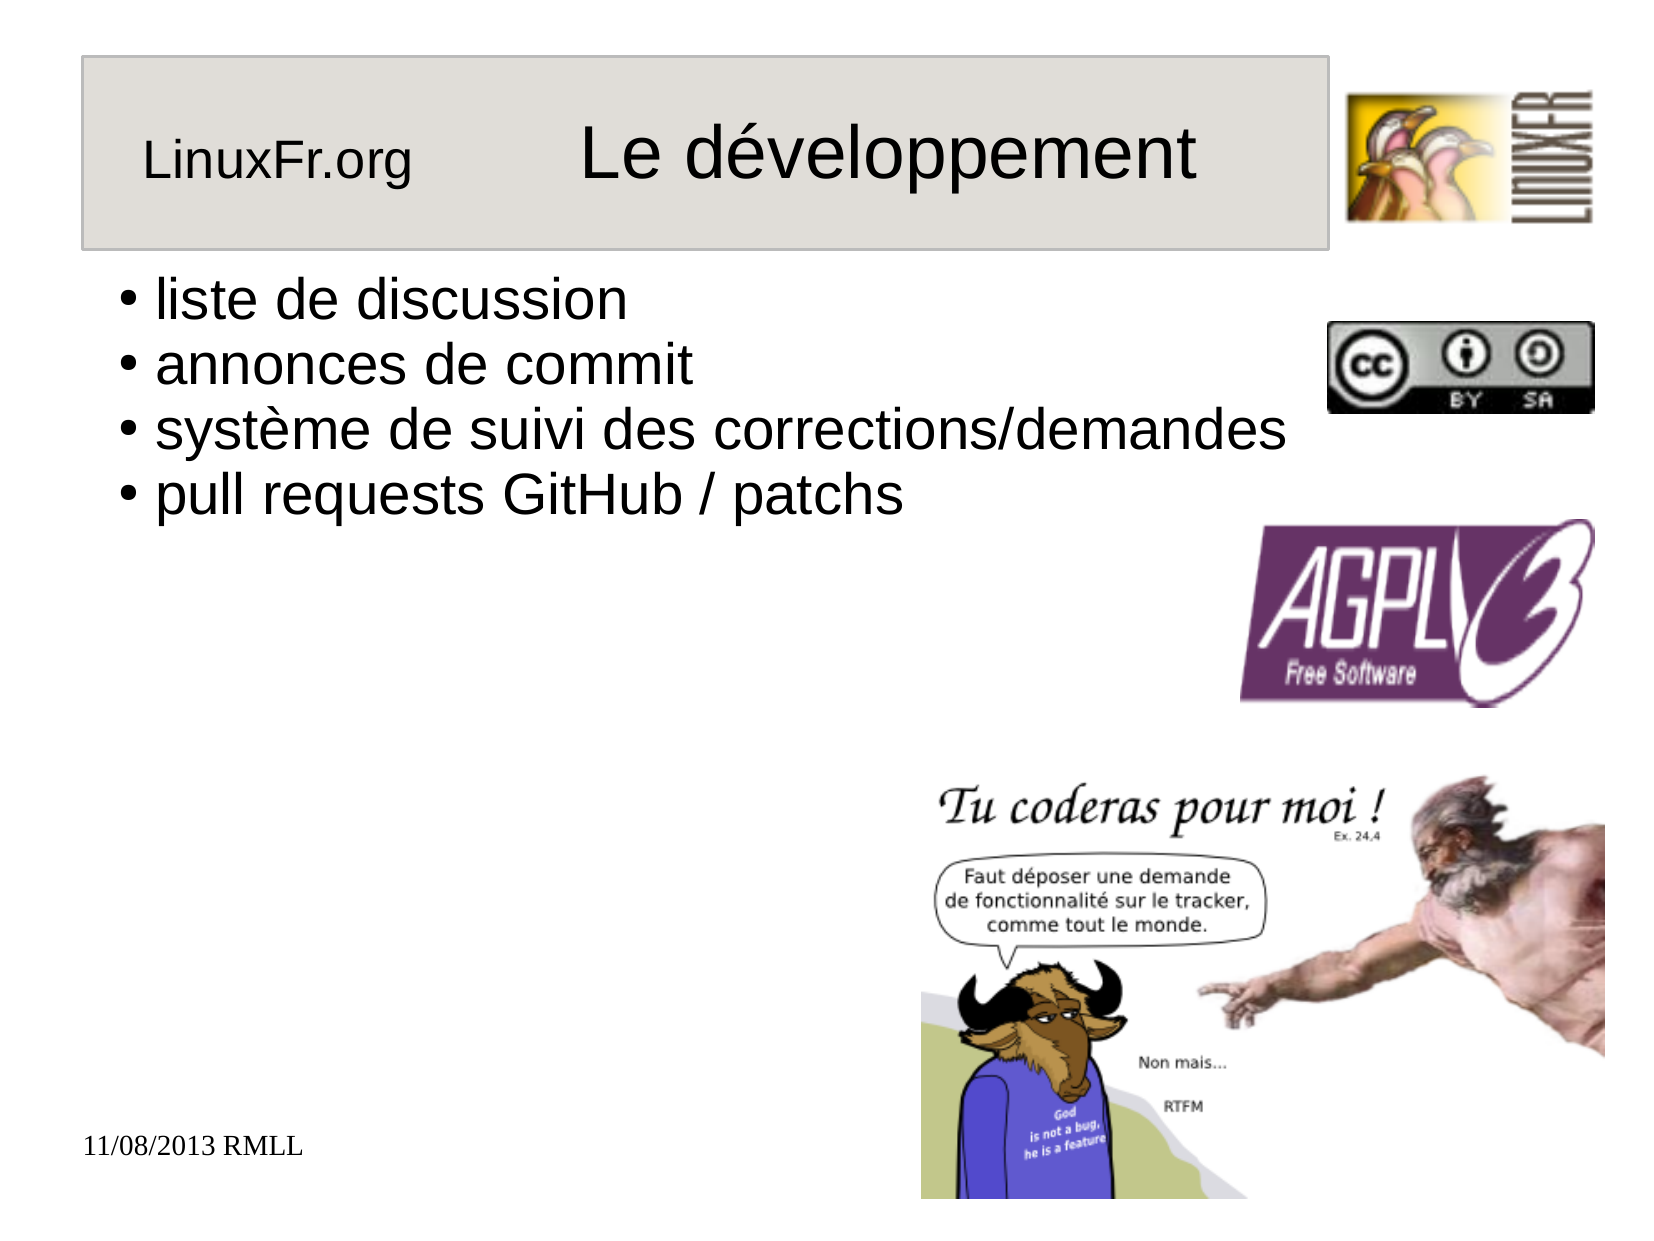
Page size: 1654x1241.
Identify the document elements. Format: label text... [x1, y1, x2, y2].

title LinuxFr.org Le développement [82, 56, 1329, 250]
text_box liste de discussion annonces de commit système de suivi des corrections/demandes pull requests GitHub / patchs [82, 266, 1625, 1071]
picture [921, 1071, 1605, 1199]
picture [1341, 88, 1601, 229]
